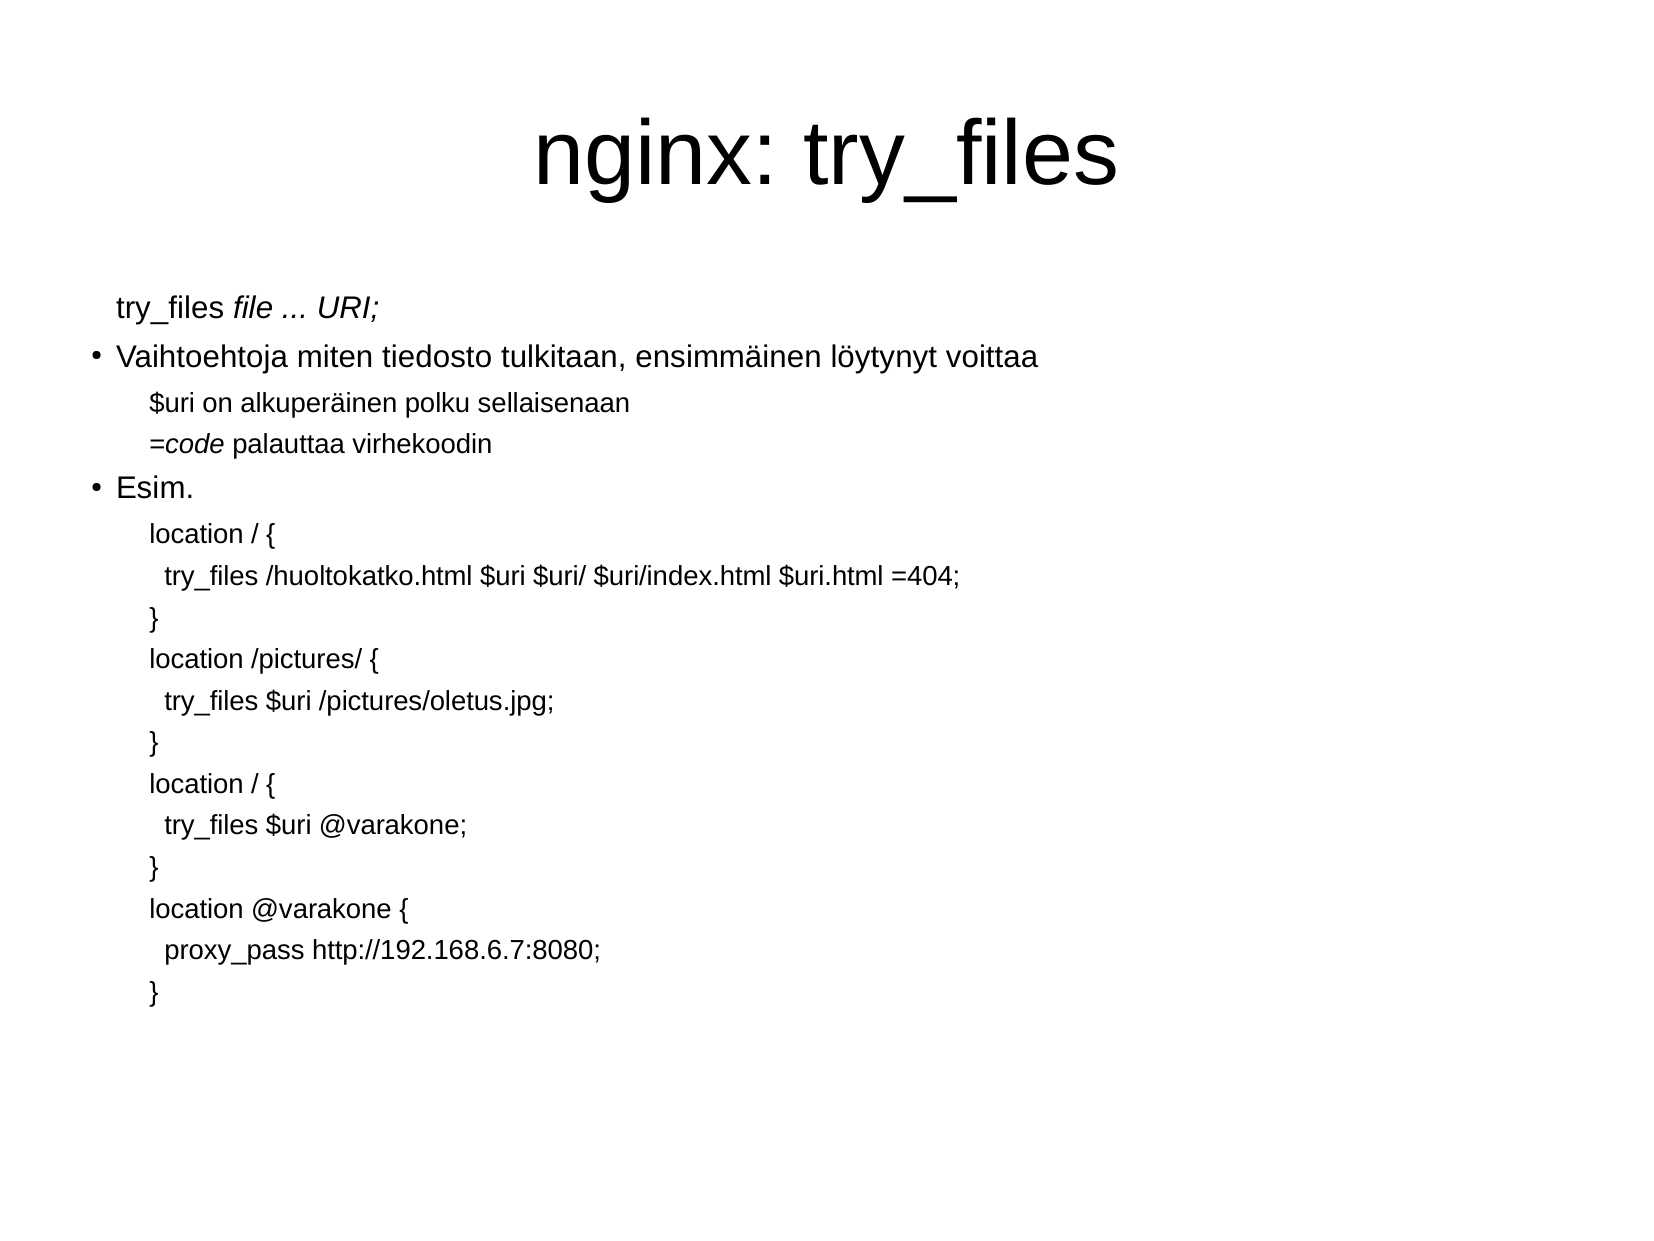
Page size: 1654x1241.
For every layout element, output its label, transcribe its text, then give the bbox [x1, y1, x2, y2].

list try_files file ... URI; Vaihtoehtoja miten tiedosto tulkitaan, ensimmäinen löytynyt voittaa $uri on alkuperäinen polku sellaisenaan =code palauttaa virhekoodin Esim. location / { try_files /huoltokatko.html $uri $uri/ $uri/index.html $uri.html =404; } location /pictures/ { try_files $uri /pictures/oletus.jpg; } location / { try_files $uri @varakone; } location @varakone { proxy_pass http://192.168.6.7:8080; } [82, 290, 1571, 1010]
title nginx: try_files [82, 49, 1571, 257]
